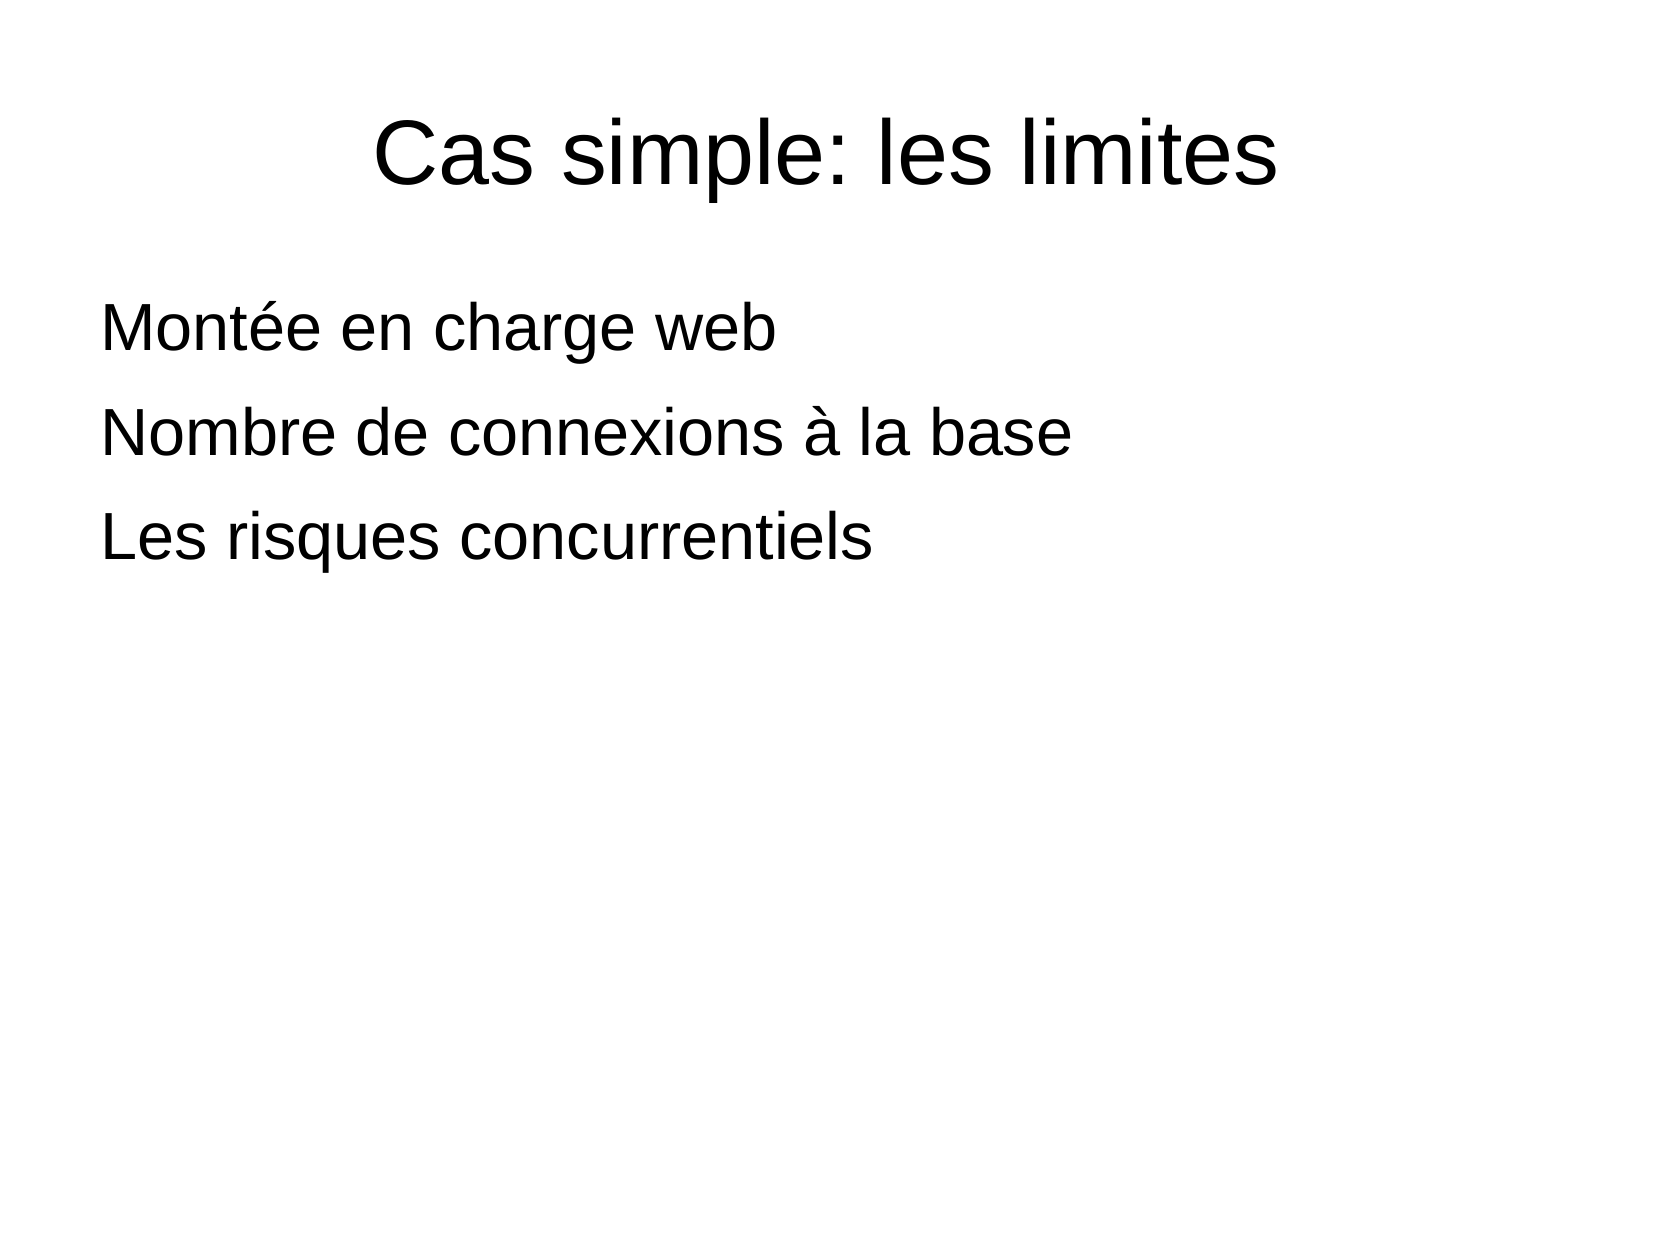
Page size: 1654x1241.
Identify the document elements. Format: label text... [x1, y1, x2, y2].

title Cas simple: les limites [82, 56, 1571, 250]
list Montée en charge web Nombre de connexions à la base Les risques concurrentiels [82, 290, 1571, 1094]
